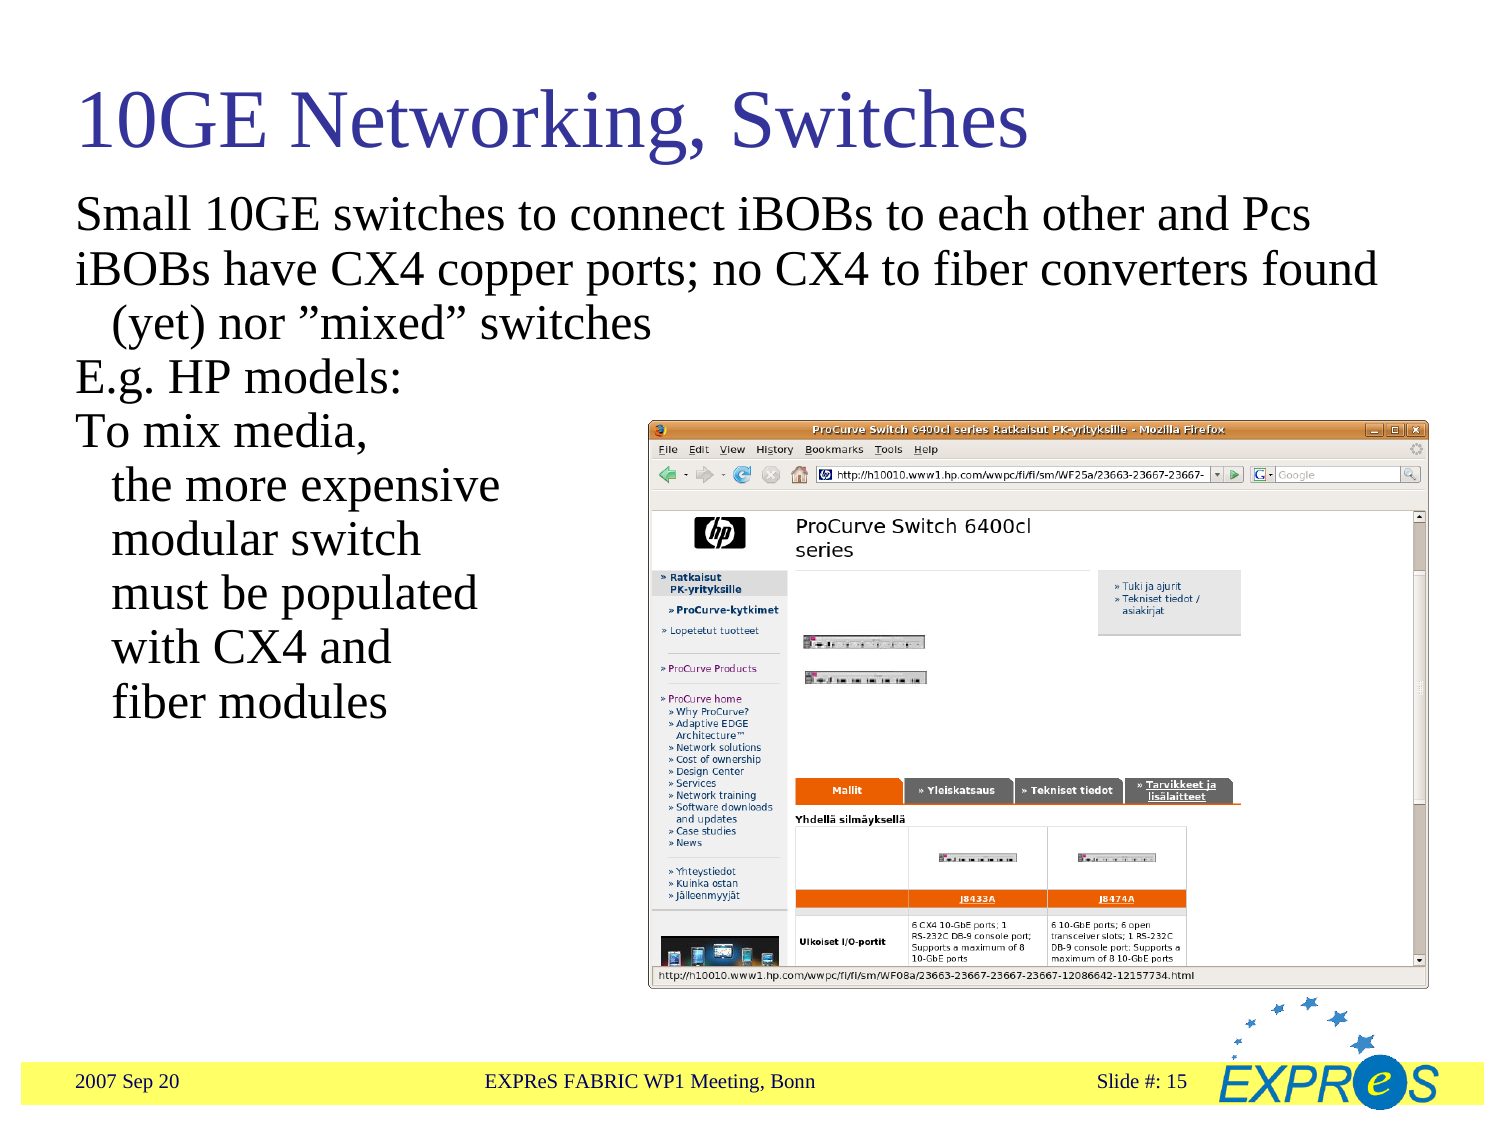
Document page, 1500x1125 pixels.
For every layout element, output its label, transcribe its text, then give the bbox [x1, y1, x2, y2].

picture [648, 420, 1429, 989]
title 10GE Networking, Switches [75, 70, 1425, 172]
list Small 10GE switches to connect iBOBs to each other and Pcs iBOBs have CX4 copper ports; no CX4 to fiber converters found (yet) nor ”mixed” switches E.g. HP models: To mix media, the more expensive modular switch must be populated with CX4 and fiber modules [75, 187, 1425, 1038]
picture [21, 993, 1500, 1113]
